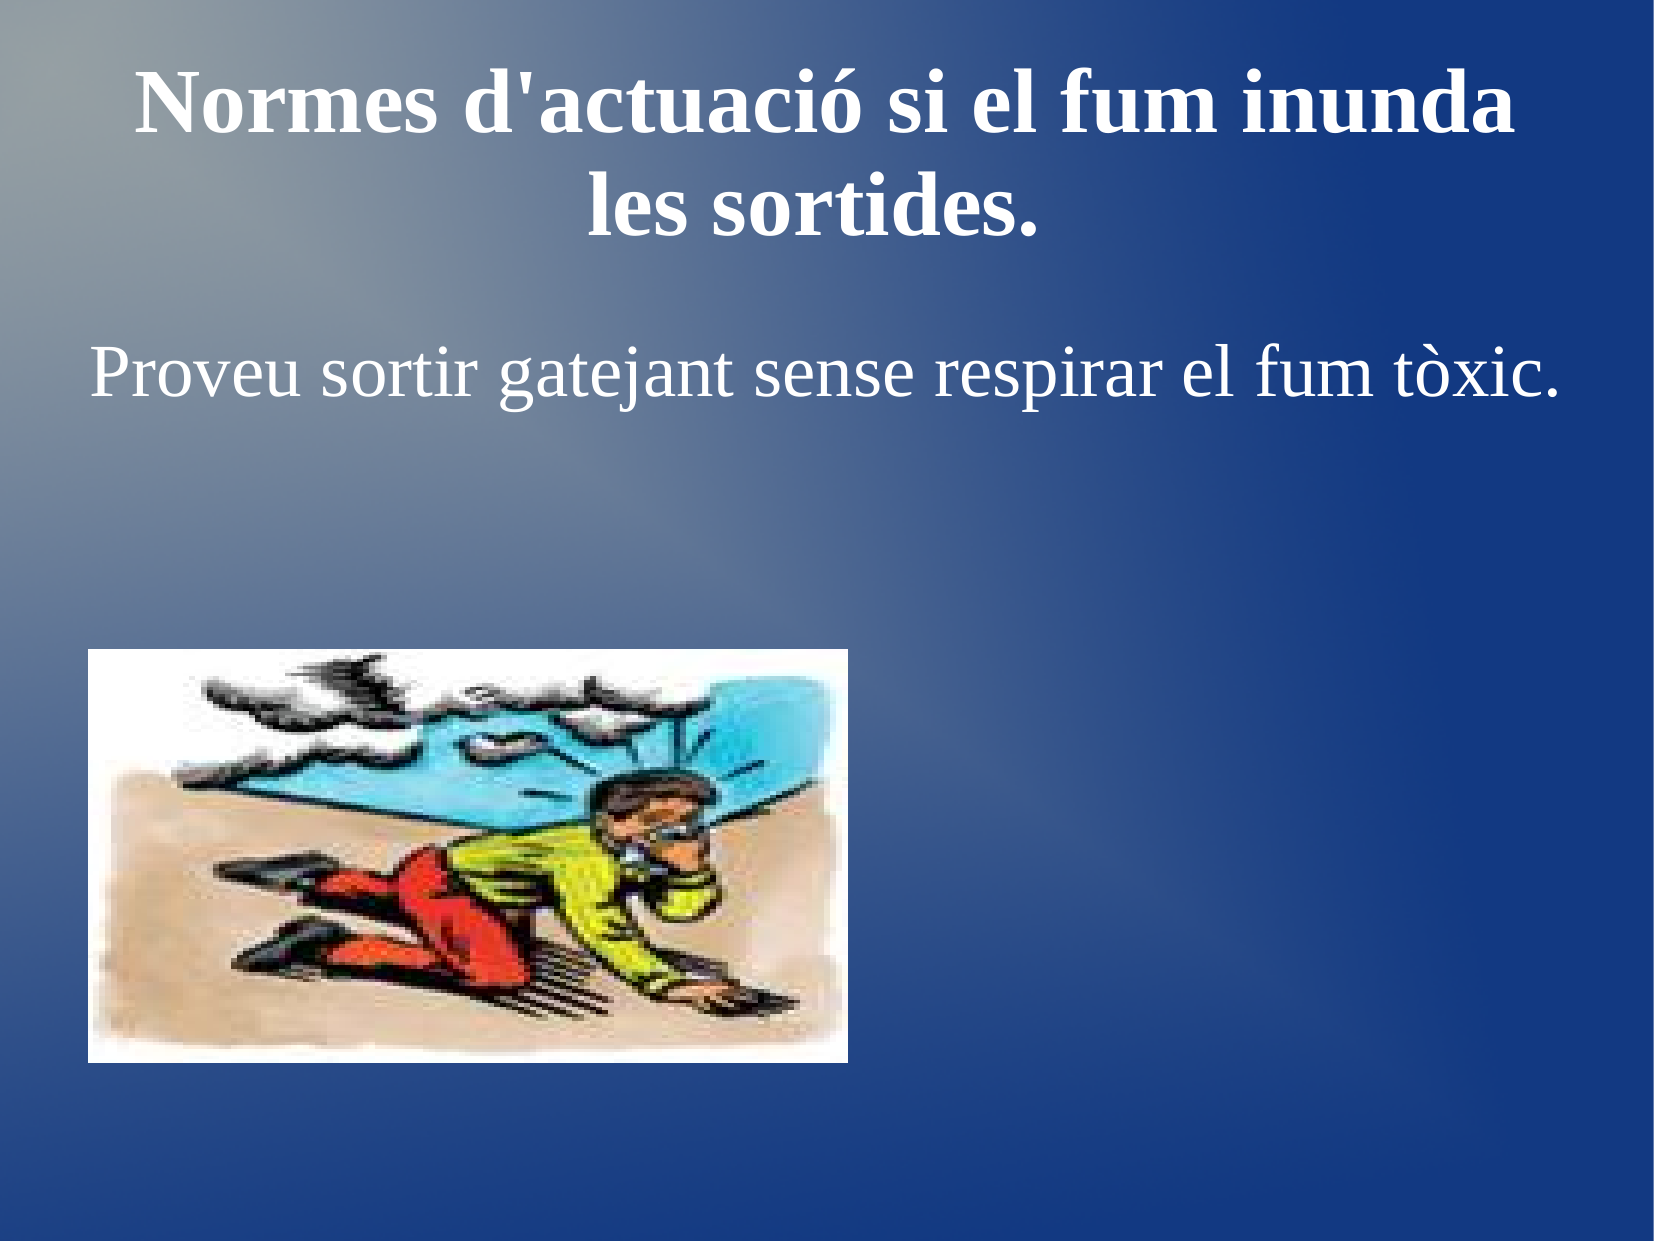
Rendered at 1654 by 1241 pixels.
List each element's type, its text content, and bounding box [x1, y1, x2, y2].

picture [0, 0, 1654, 1241]
subtitle Proveu sortir gatejant sense respirar el fum tòxic. [82, 49, 1571, 1109]
